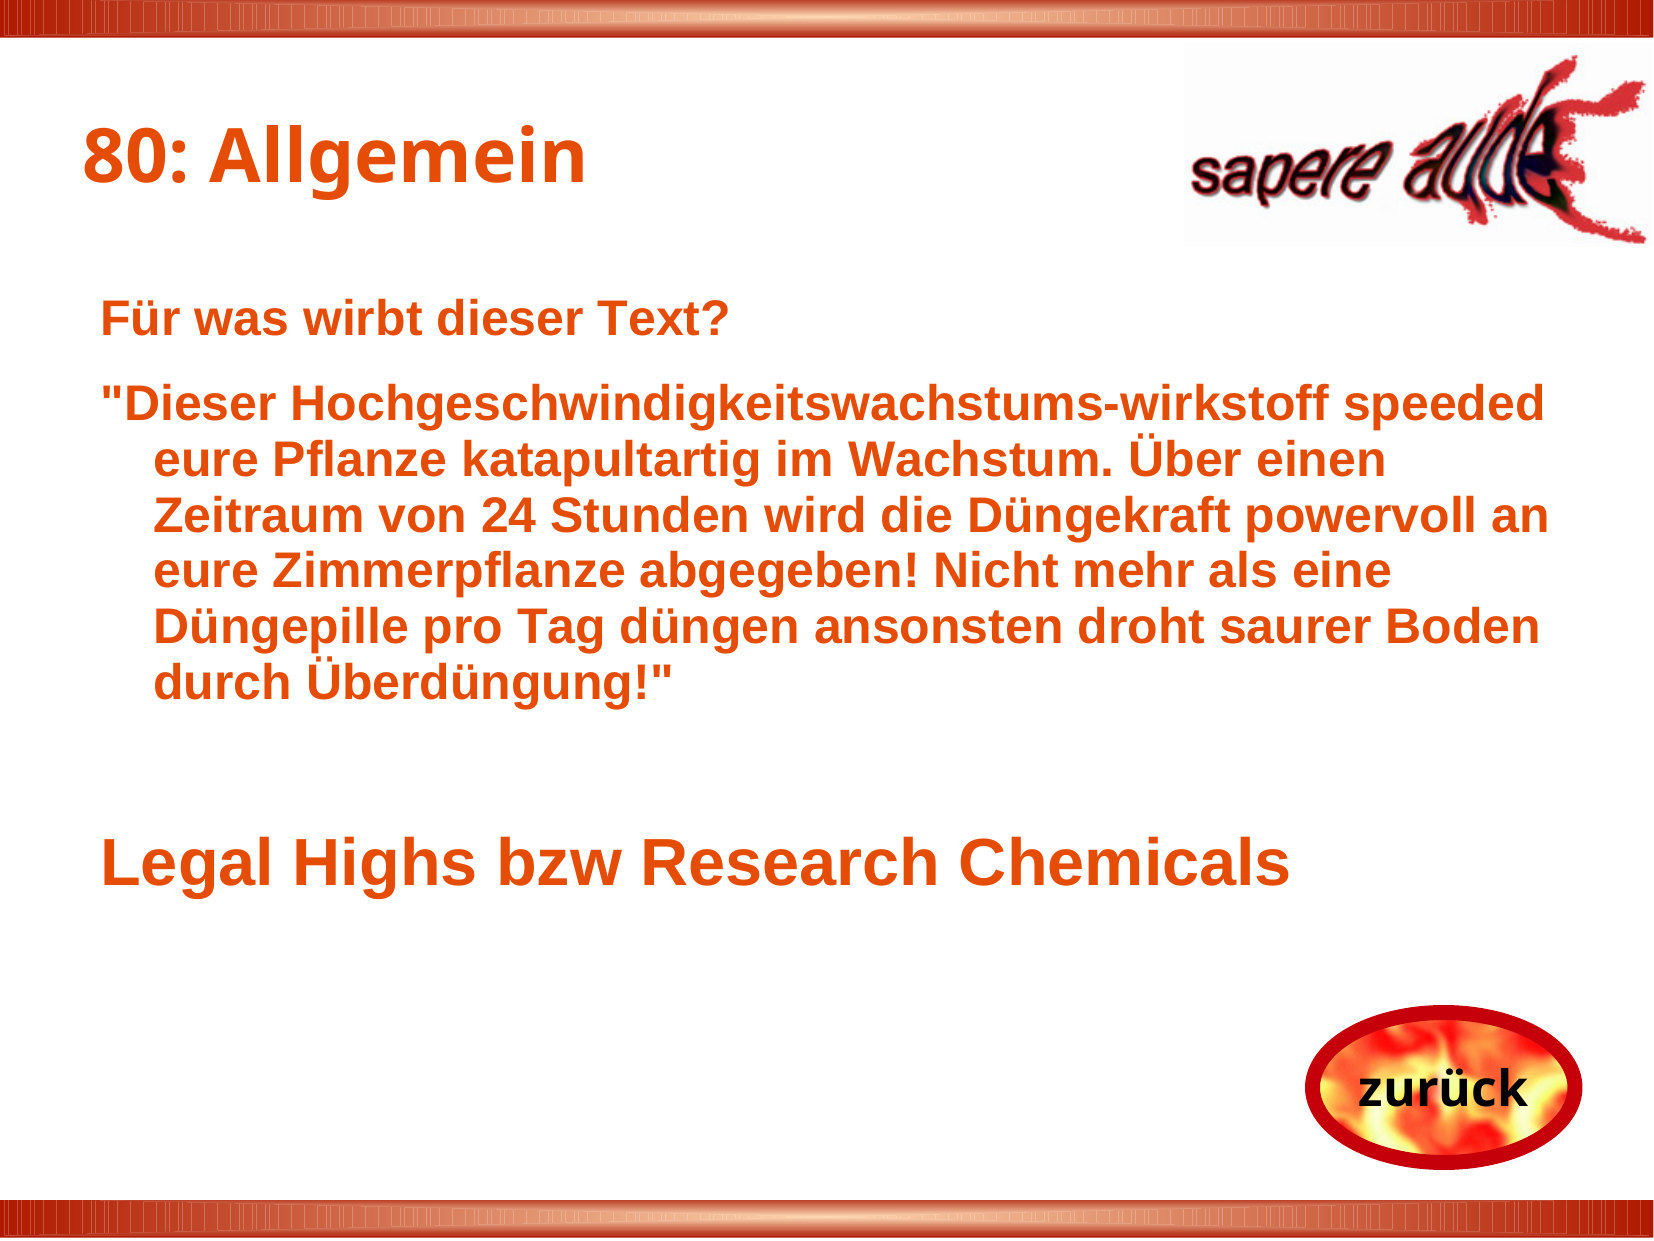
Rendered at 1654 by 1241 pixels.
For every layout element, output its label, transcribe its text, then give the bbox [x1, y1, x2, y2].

list Für was wirbt dieser Text? "Dieser Hochgeschwindigkeitswachstums-wirkstoff speeded eure Pflanze katapultartig im Wachstum. Über einen Zeitraum von 24 Stunden wird die Düngekraft powervoll an eure Zimmerpflanze abgegeben! Nicht mehr als eine Düngepille pro Tag düngen ansonsten droht saurer Boden durch Überdüngung!" Legal Highs bzw Research Chemicals [82, 290, 1571, 1109]
picture [1328, 1109, 1560, 1154]
picture [1184, 43, 1654, 247]
title 80: Allgemein [82, 49, 1571, 257]
